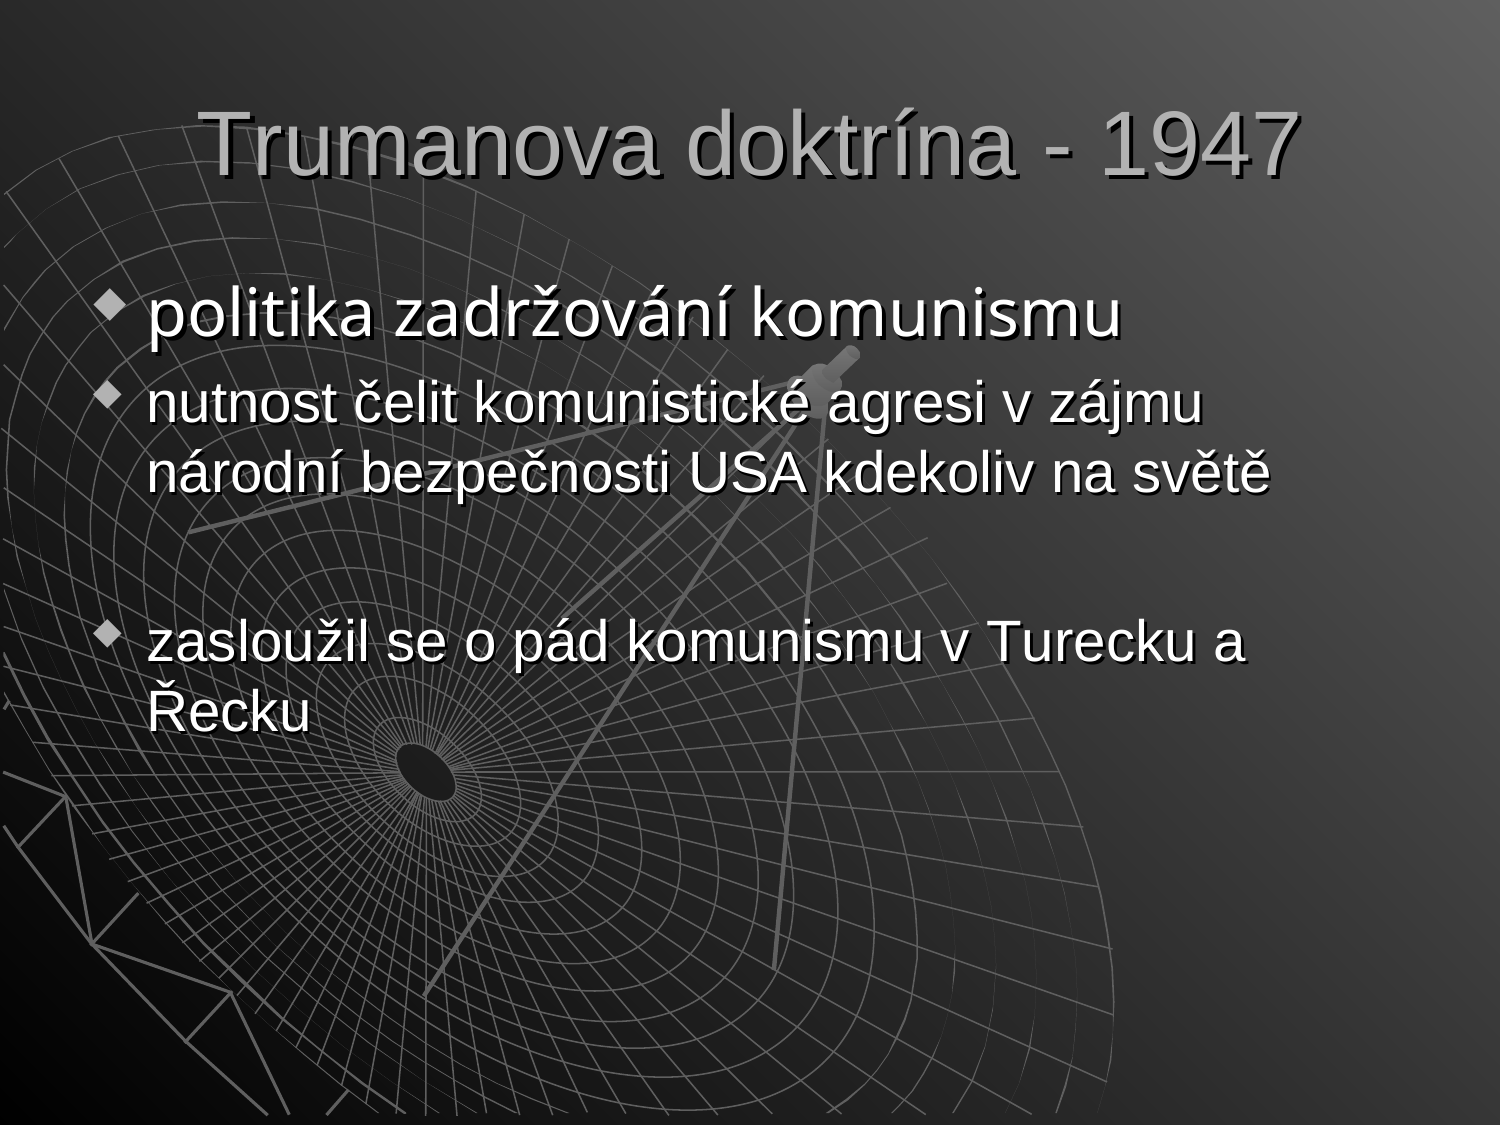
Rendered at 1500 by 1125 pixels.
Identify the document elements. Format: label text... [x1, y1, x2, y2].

title Trumanova doktrína - 1947 [75, 45, 1426, 233]
list politika zadržování komunismu nutnost čelit komunistické agresi v zájmu národní bezpečnosti USA kdekoliv na světě zasloužil se o pád komunismu v Turecku a Řecku [75, 262, 1426, 1006]
